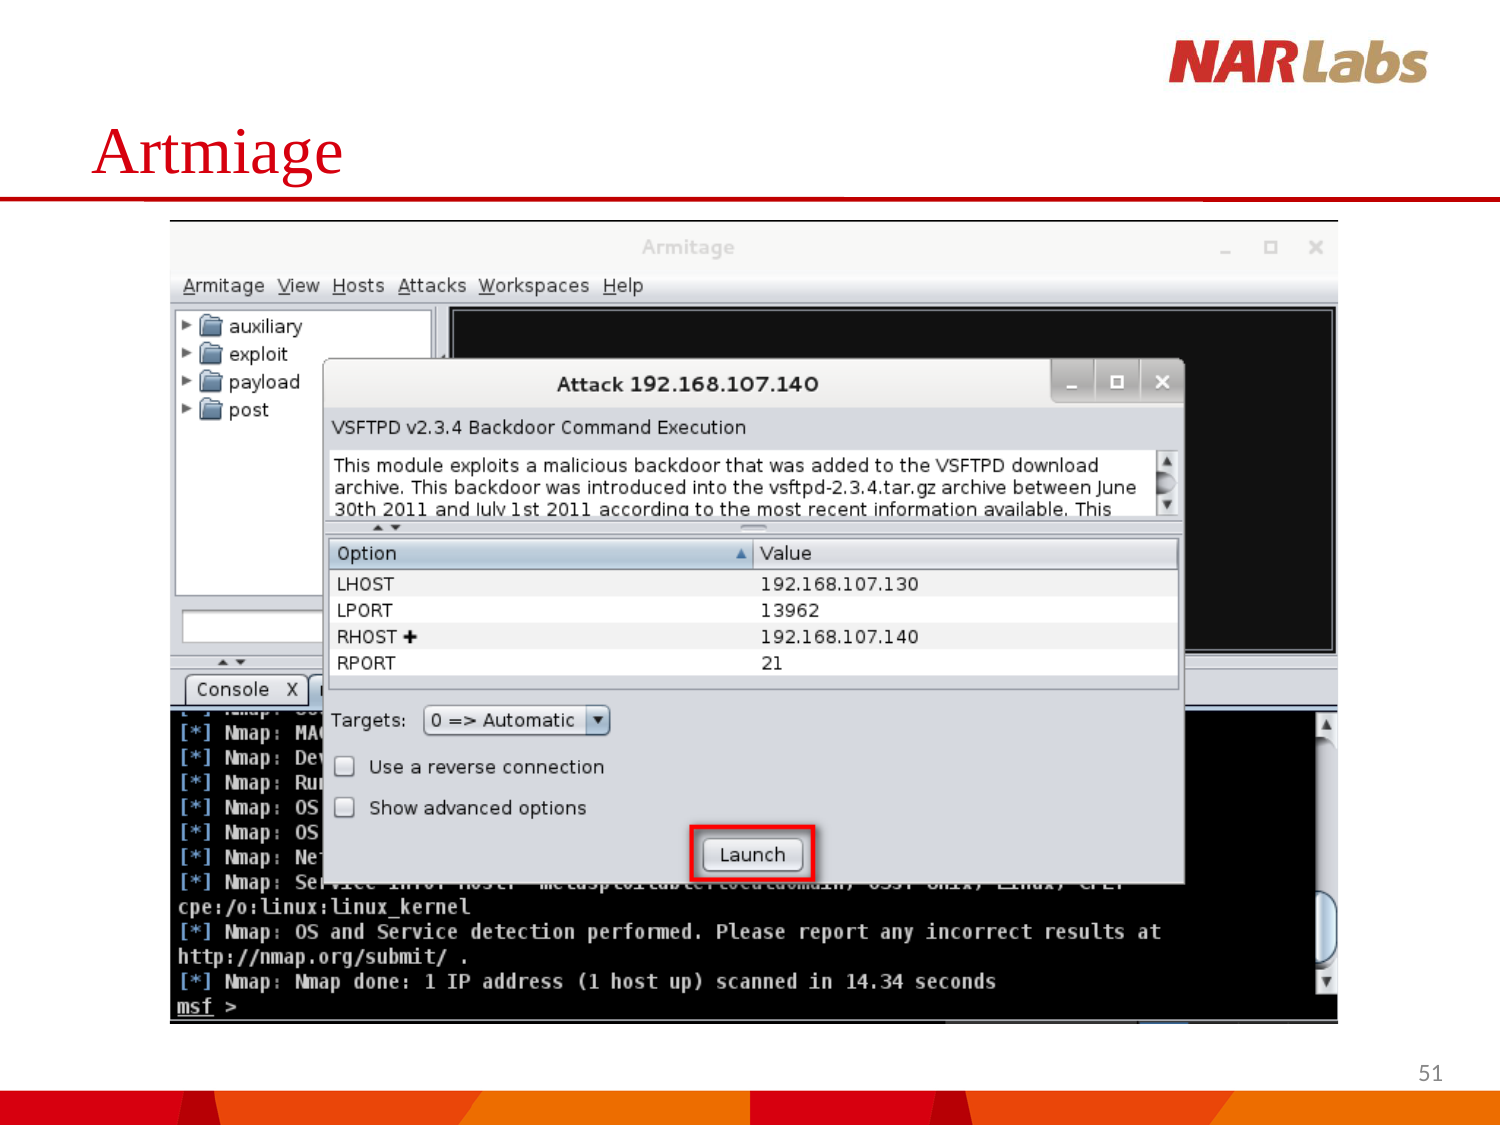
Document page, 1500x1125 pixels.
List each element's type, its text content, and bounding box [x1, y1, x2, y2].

text_box [170, 220, 1338, 1023]
title Artmiage [89, 107, 1411, 189]
text_box 51 [1414, 1056, 1448, 1090]
